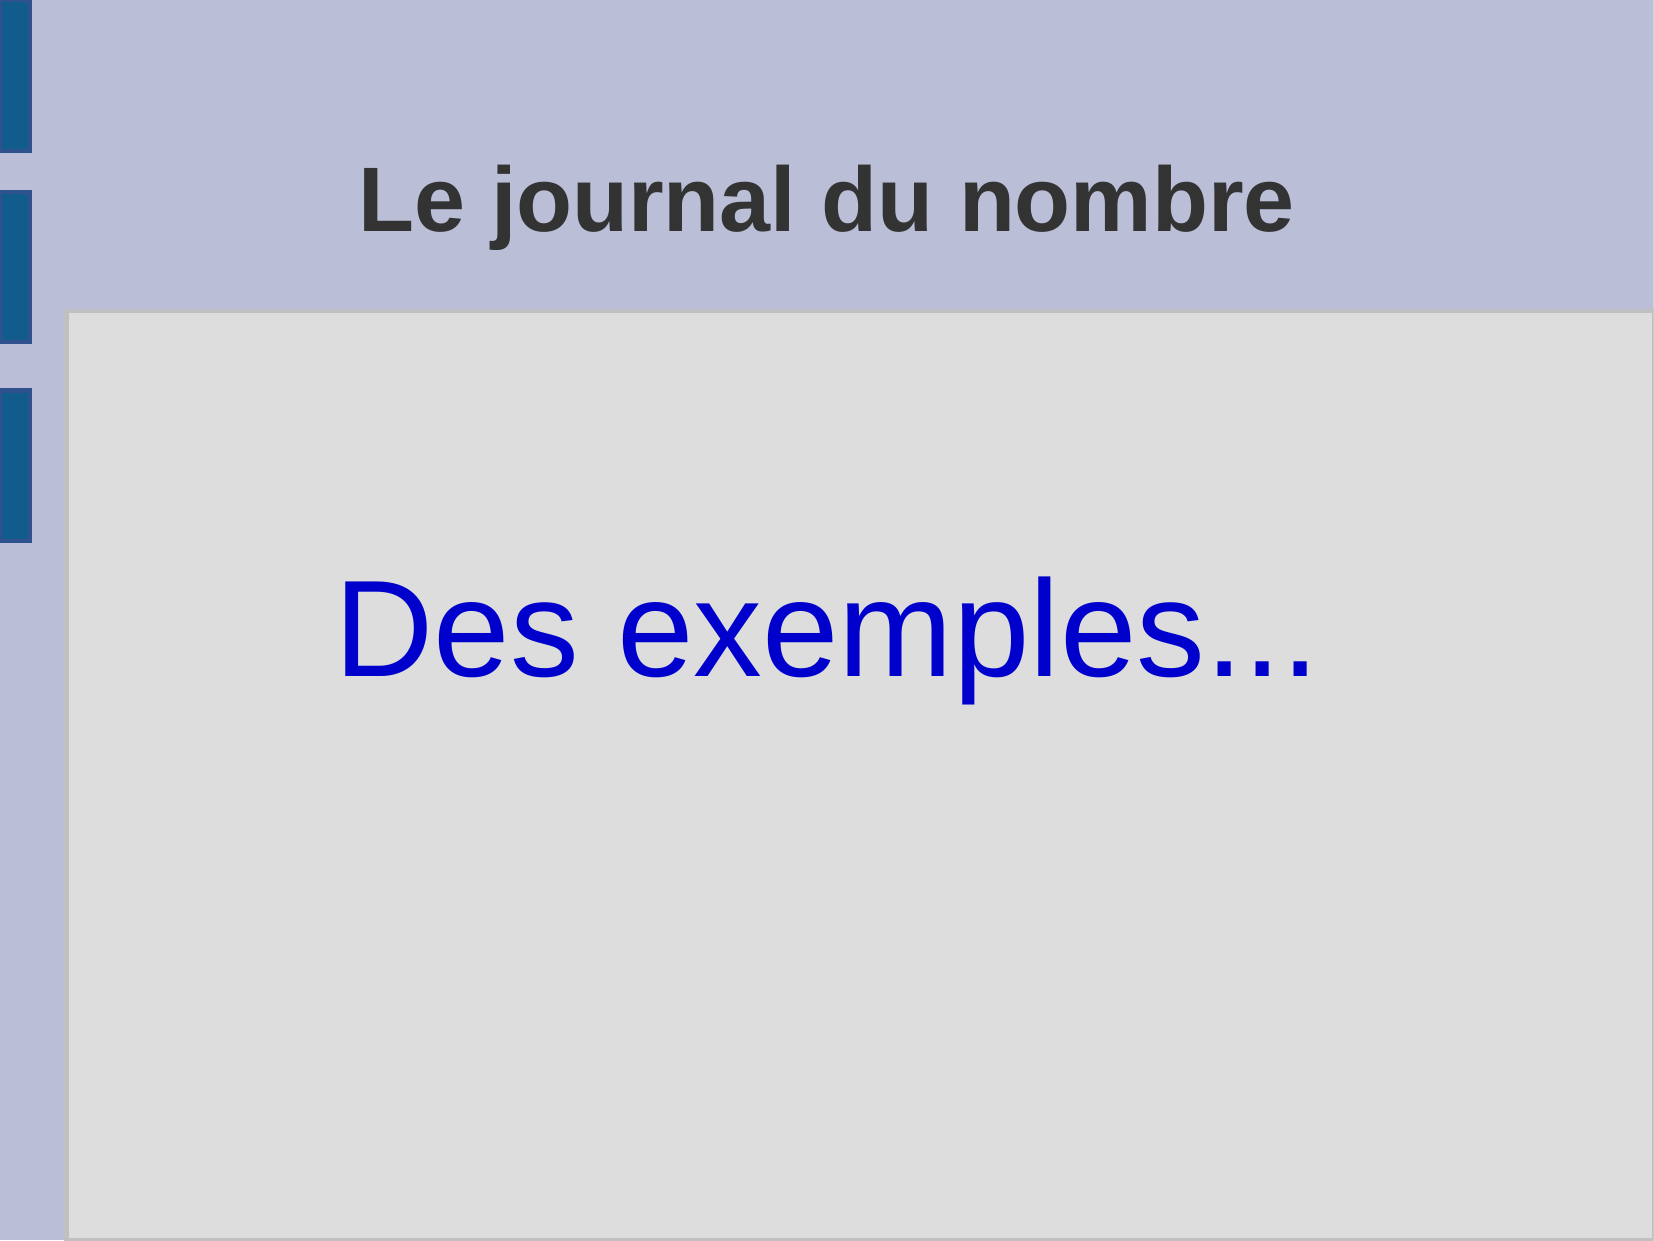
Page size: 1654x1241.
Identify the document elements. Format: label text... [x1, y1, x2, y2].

title Le journal du nombre [121, 91, 1534, 299]
list Des exemples... [121, 344, 1534, 1127]
